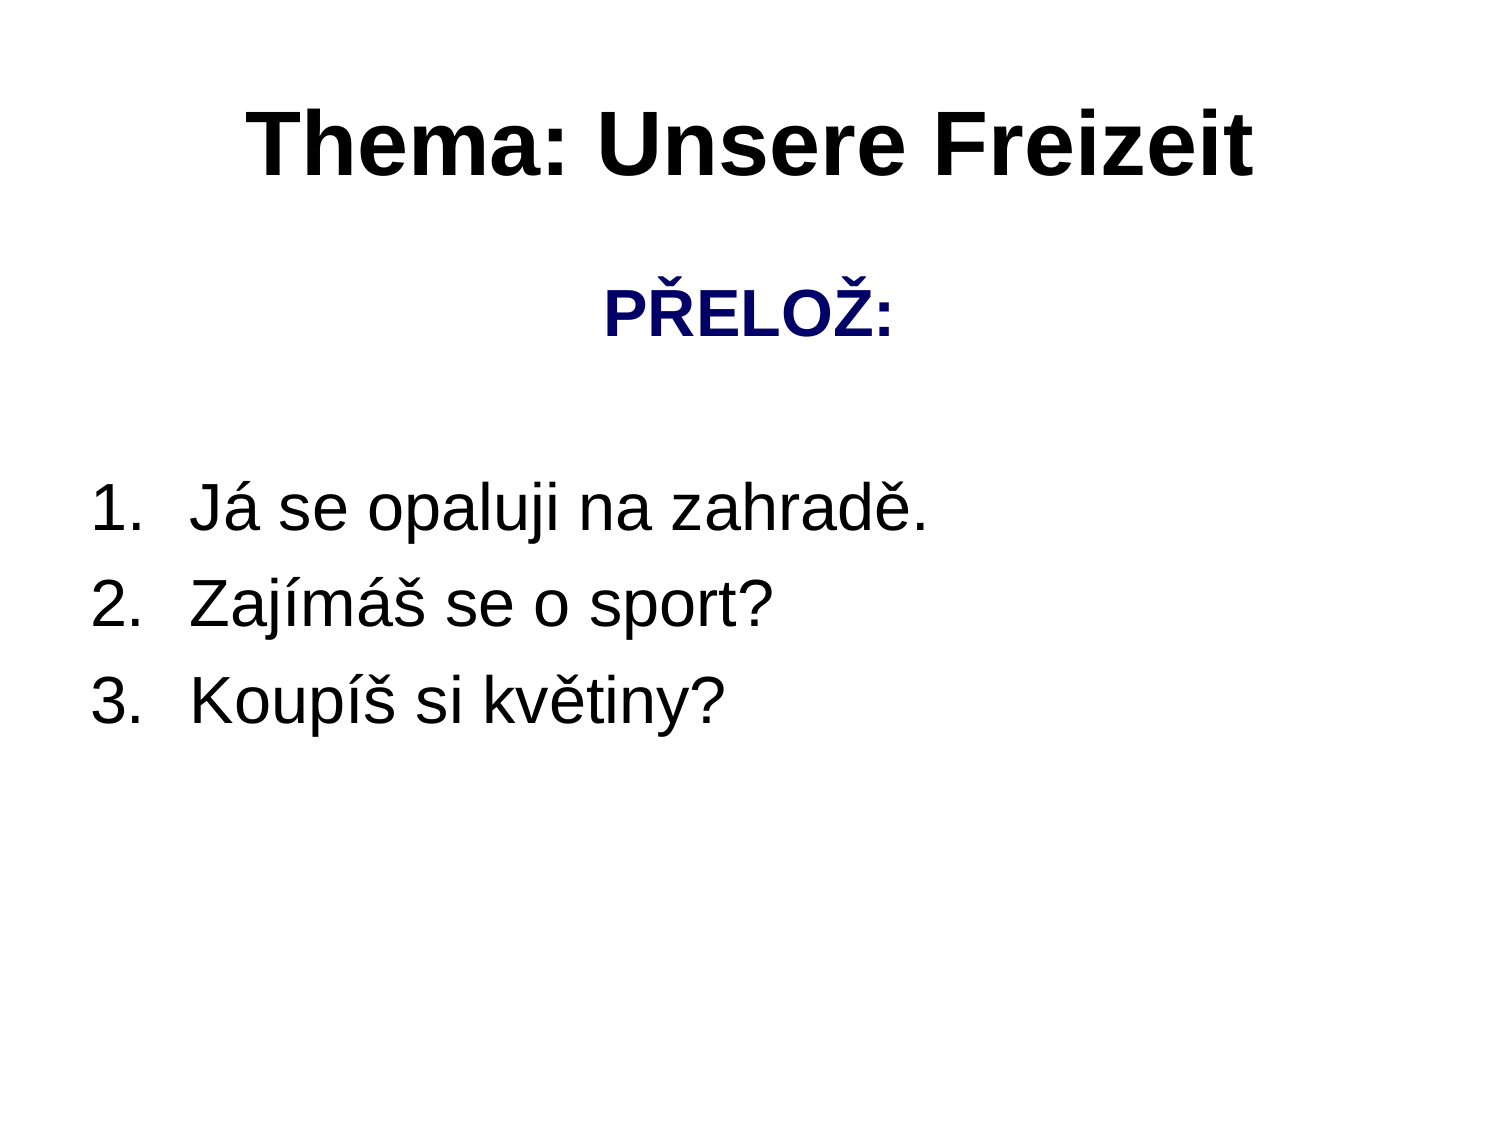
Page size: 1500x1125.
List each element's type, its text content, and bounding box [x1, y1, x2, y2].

title Thema: Unsere Freizeit [75, 45, 1426, 233]
list PŘELOŽ: Já se opaluji na zahradě. 2. Zajímáš se o sport? 3. Koupíš si květiny? [75, 262, 1426, 1006]
